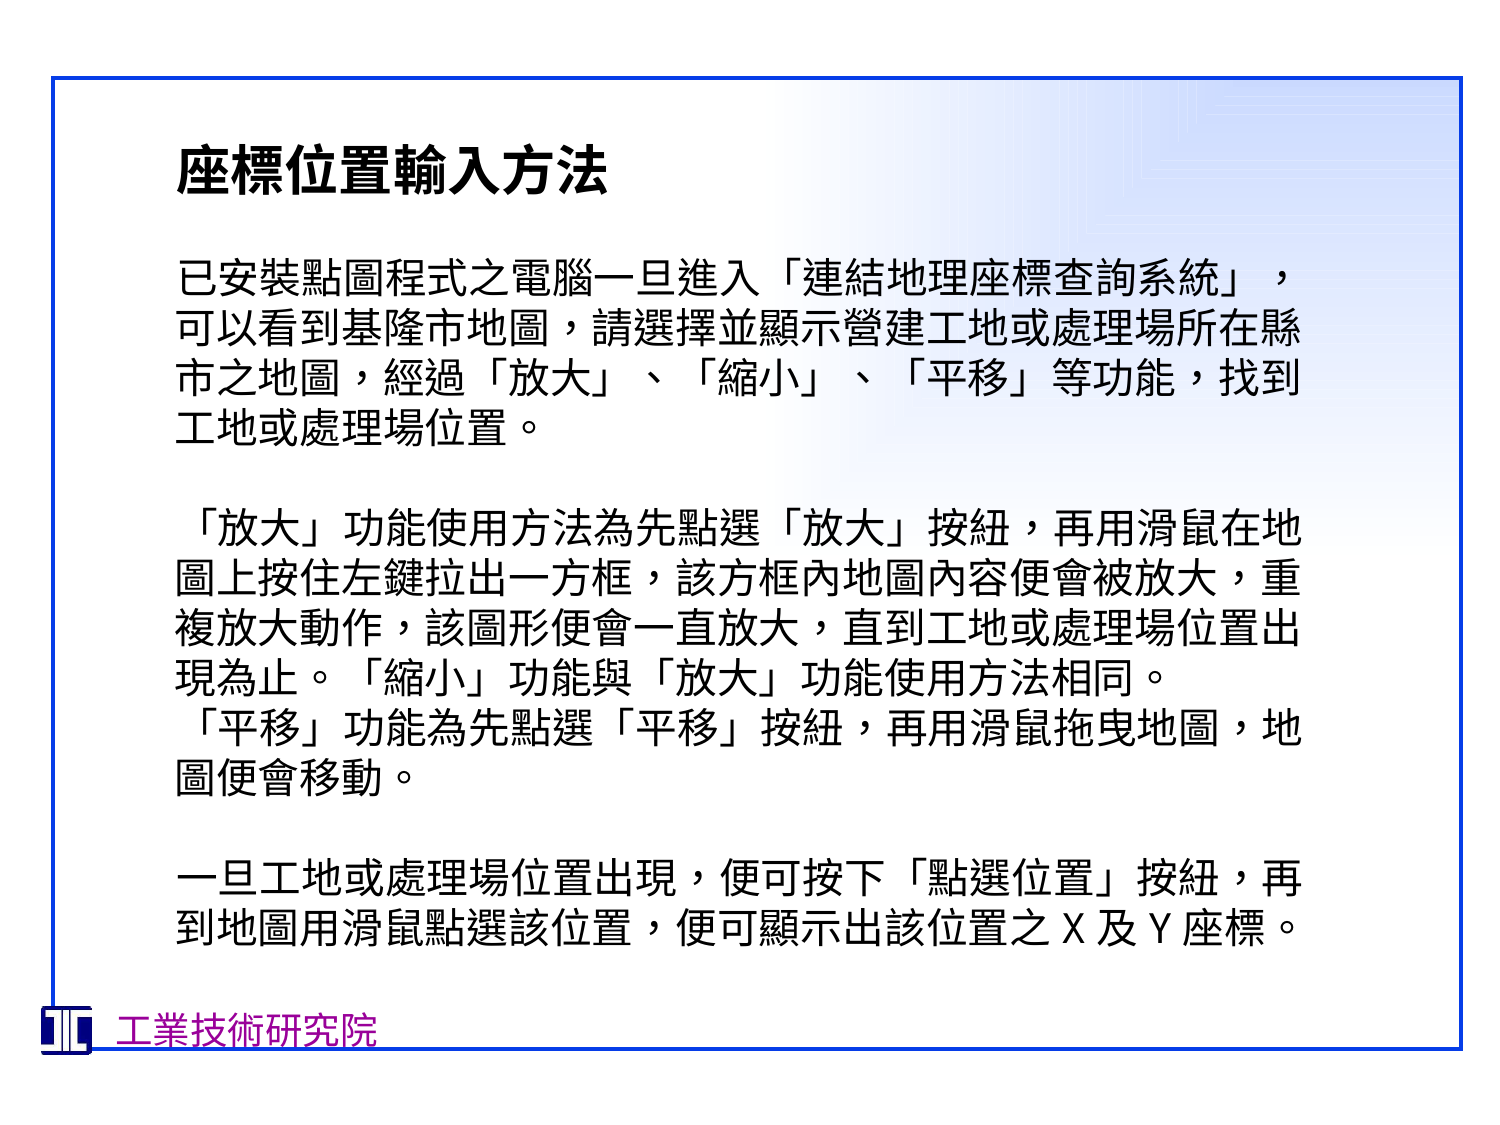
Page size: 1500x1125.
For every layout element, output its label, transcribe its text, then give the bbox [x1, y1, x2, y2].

text_box 座標位置輸入方法 已安裝點圖程式之電腦一旦進入「連結地理座標查詢系統」，可以看到基隆市地圖，請選擇並顯示營建工地或處理場所在縣市之地圖，經過「放大」、「縮小」、「平移」等功能，找到工地或處理場位置。 「放大」功能使用方法為先點選「放大」按紐，再用滑鼠在地圖上按住左鍵拉出一方框，該方框內地圖內容便會被放大，重複放大動作，該圖形便會一直放大，直到工地或處理場位置出現為止。「縮小」功能與「放大」功能使用方法相同。 「平移」功能為先點選「平移」按紐，再用滑鼠拖曳地圖，地圖便會移動。 一旦工地或處理場位置出現，便可按下「點選位置」按紐，再到地圖用滑鼠點選該位置，便可顯示出該位置之X及Y座標。 [159, 129, 1353, 959]
